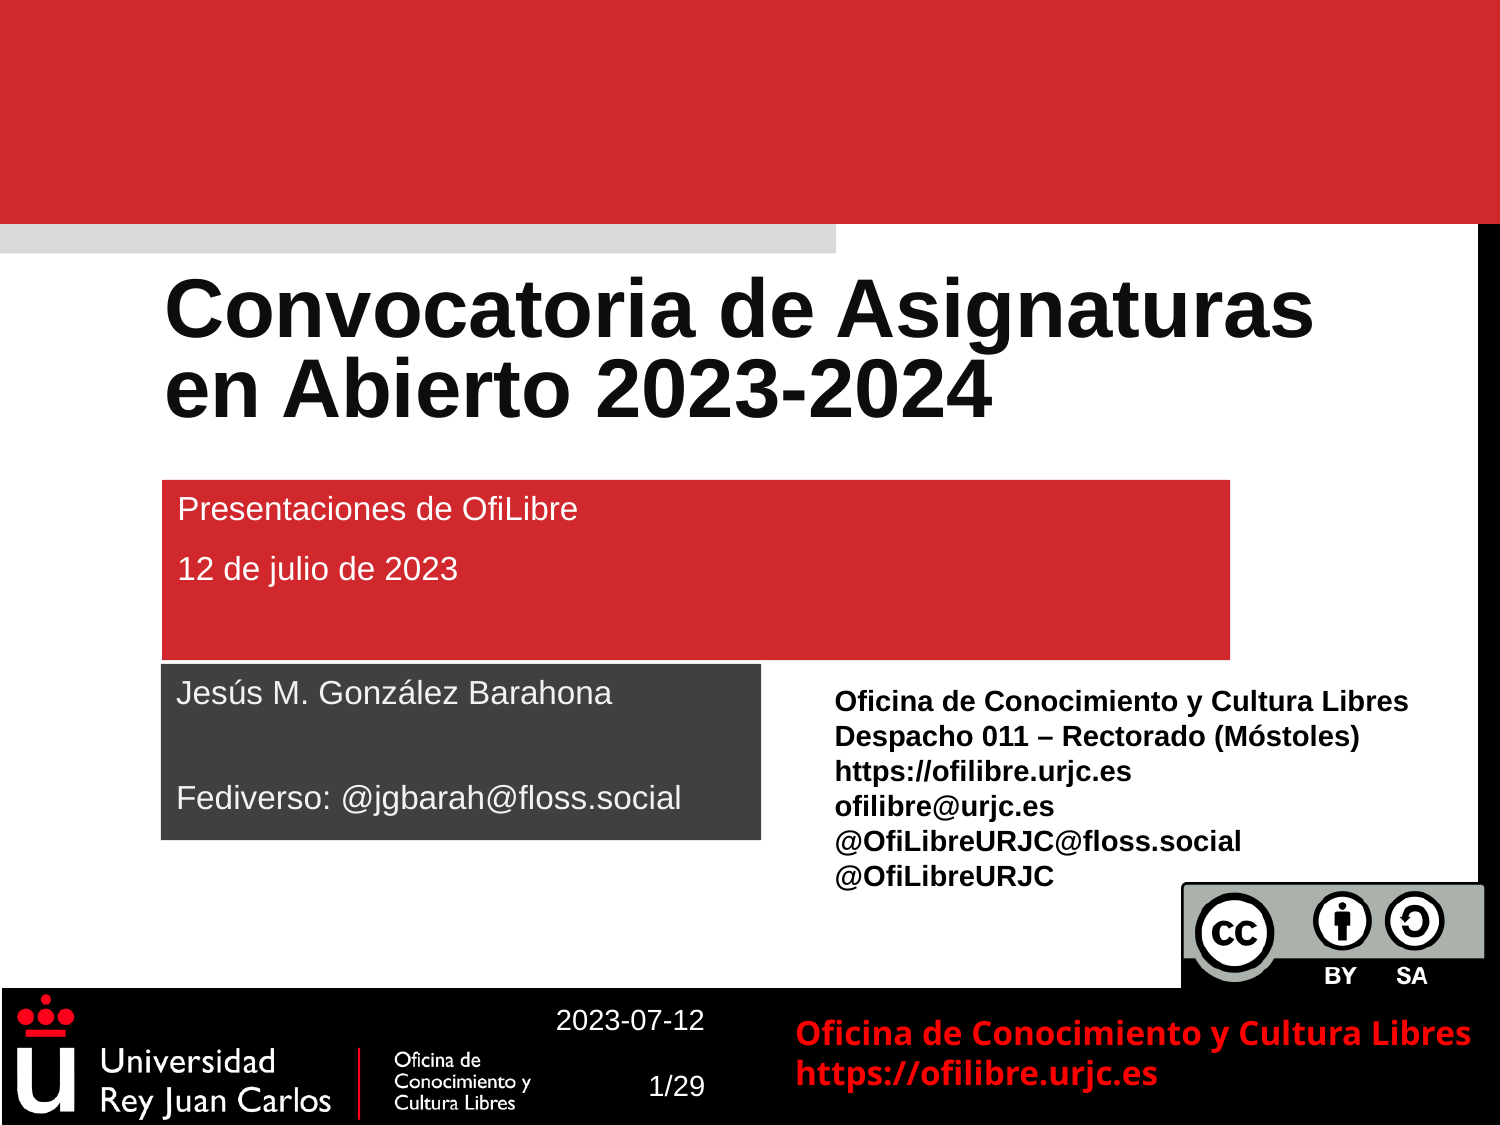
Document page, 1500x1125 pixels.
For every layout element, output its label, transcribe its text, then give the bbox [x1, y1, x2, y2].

text_box Presentaciones de OfiLibre 12 de julio de 2023 [162, 479, 1231, 661]
text_box Oficina de Conocimiento y Cultura Libres Despacho 011 – Rectorado (Móstoles) https://ofilibre.urjc.es ofilibre@urjc.es @OfiLibreURJC@floss.social @OfiLibreURJC [819, 675, 1441, 901]
picture [17, 994, 531, 1120]
text_box Jesús M. González Barahona Fediverso: @jgbarah@floss.social [160, 663, 762, 841]
text_box Convocatoria de Asignaturas en Abierto 2023-2024 [149, 179, 1382, 521]
text_box [0, 0, 1500, 224]
picture [1181, 882, 1486, 991]
